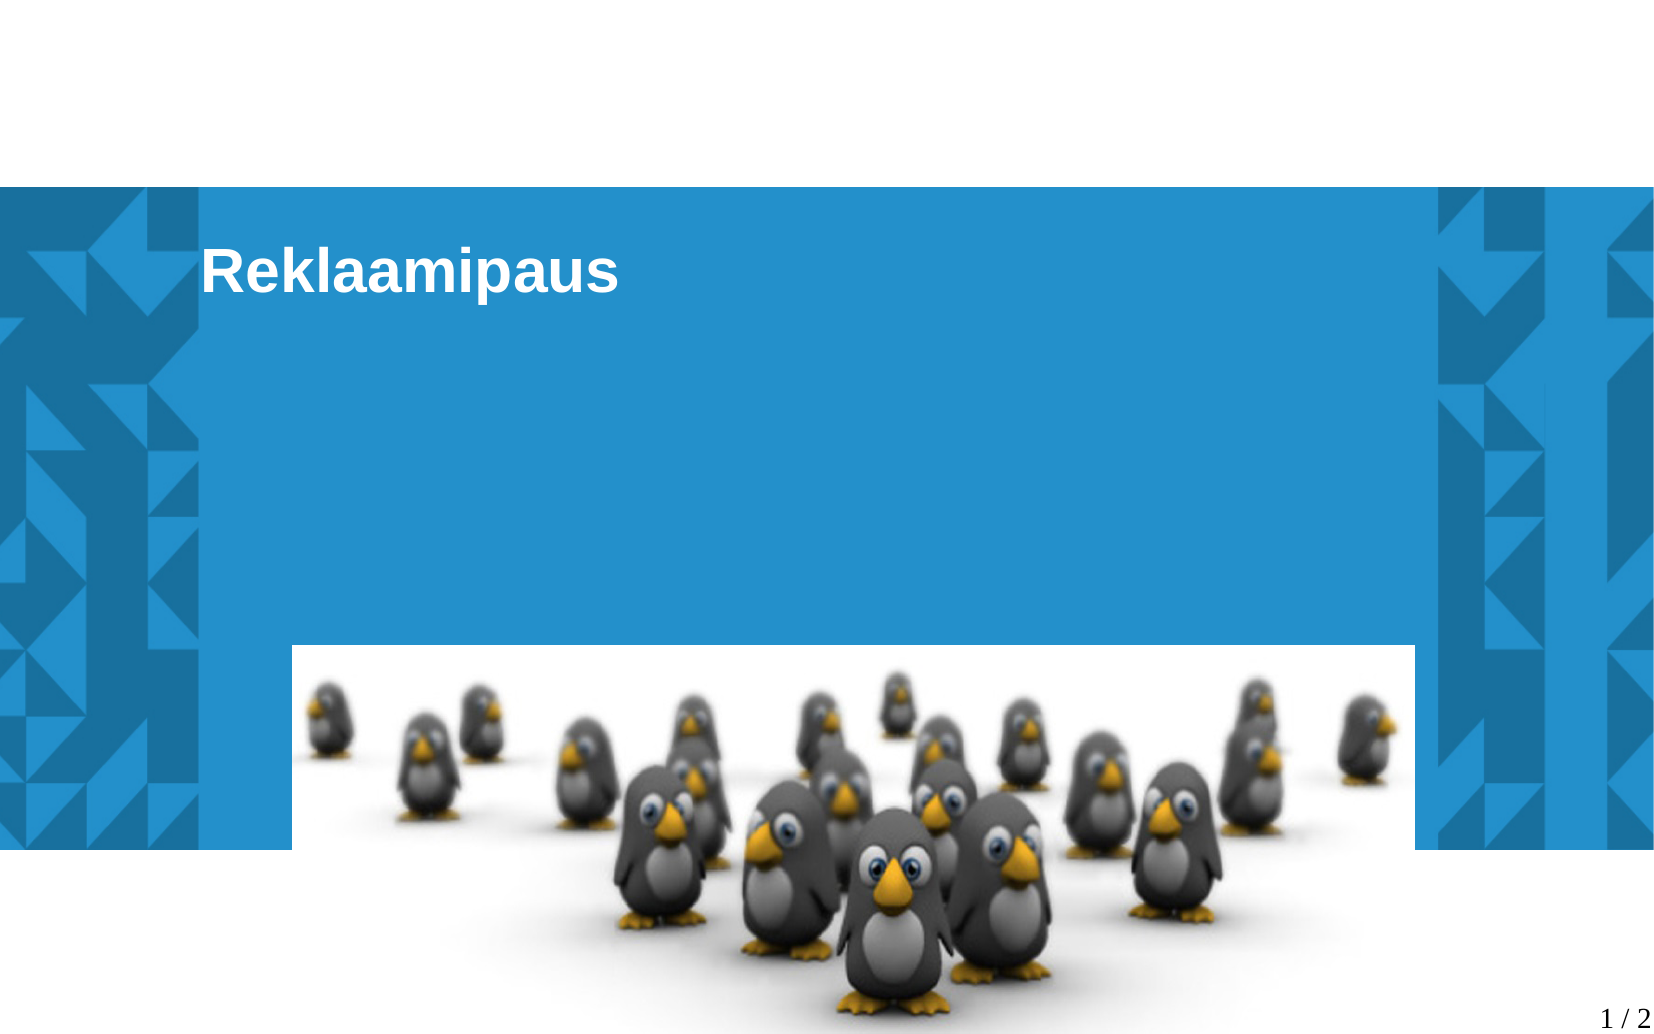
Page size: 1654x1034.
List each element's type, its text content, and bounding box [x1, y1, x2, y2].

picture [0, 187, 1654, 1034]
title Reklaamipaus [200, 236, 1430, 409]
